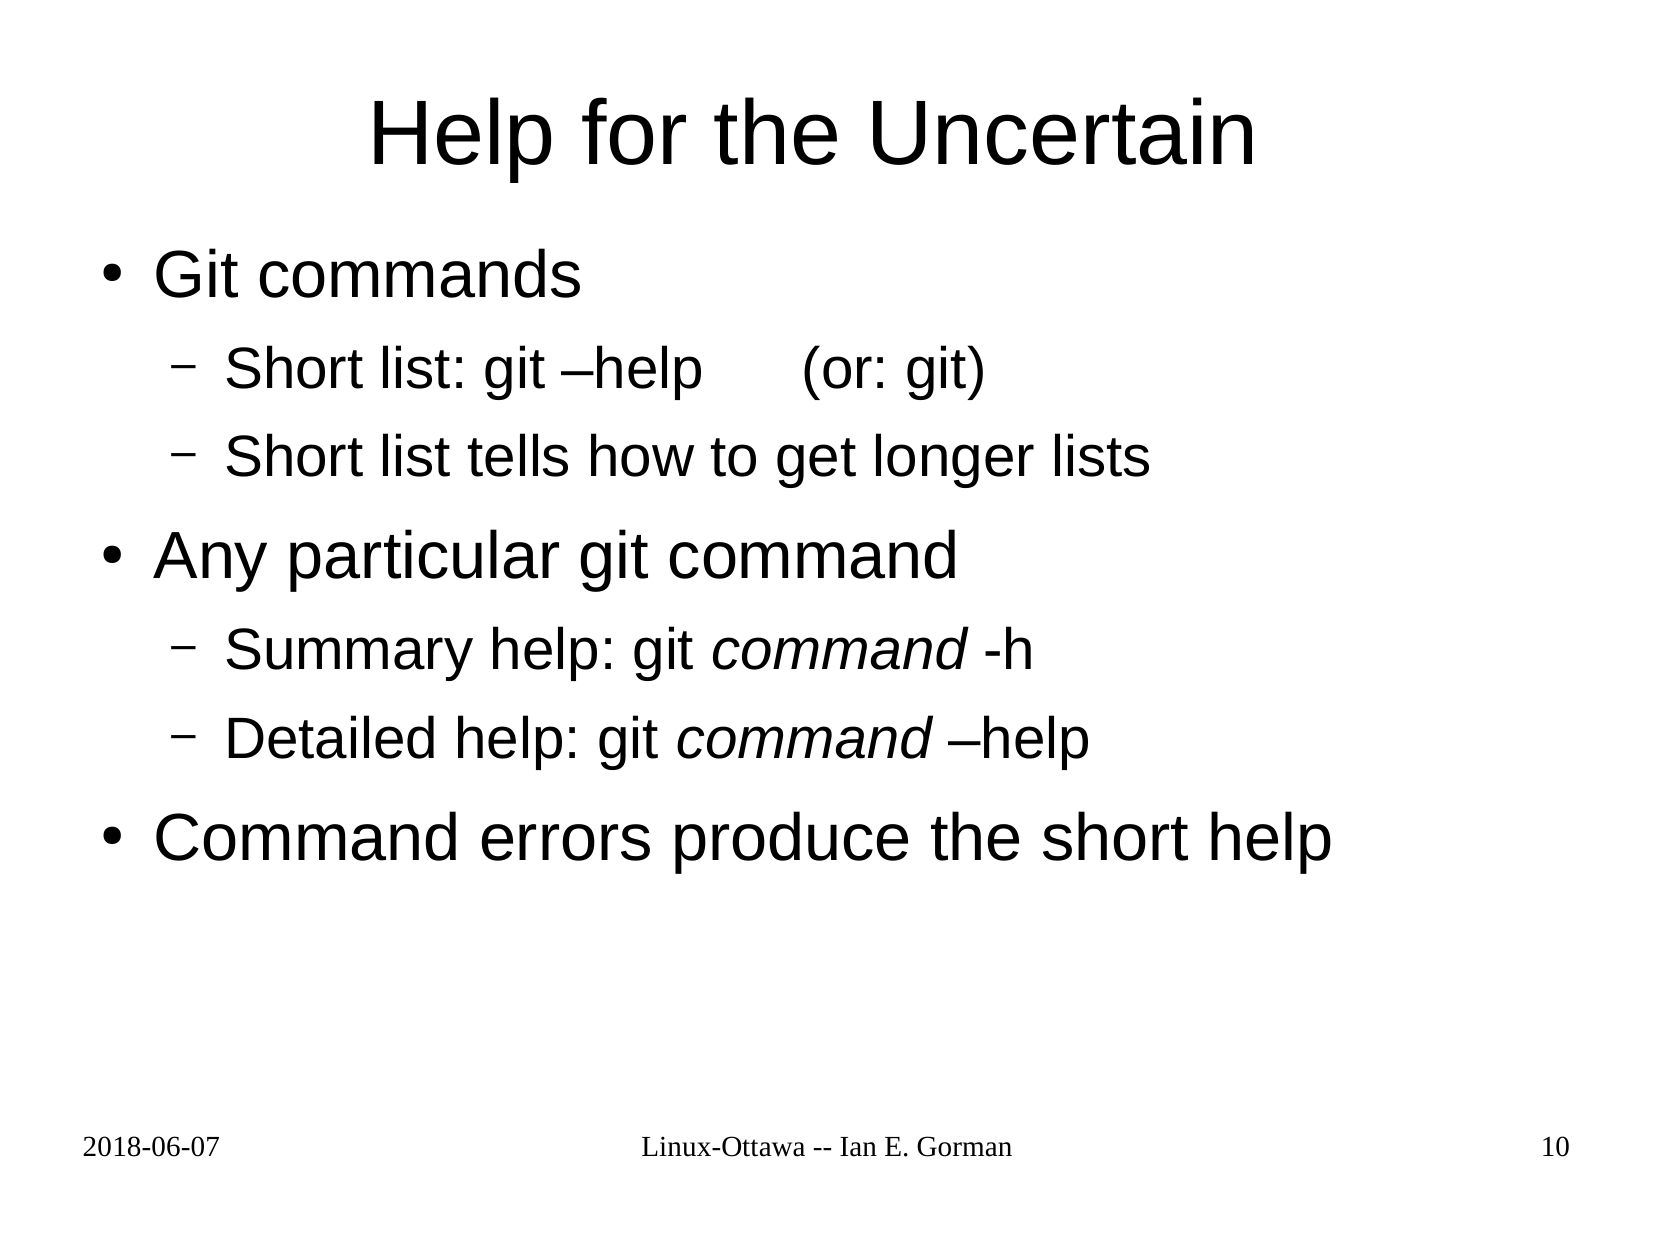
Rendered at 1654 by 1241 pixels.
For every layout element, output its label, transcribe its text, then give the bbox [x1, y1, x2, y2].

title Help for the Uncertain [82, 49, 1571, 217]
list Git commands Short list: git –help (or: git) Short list tells how to get longer lists Any particular git command Summary help: git command -h Detailed help: git command –help Command errors produce the short help [82, 236, 1571, 1096]
